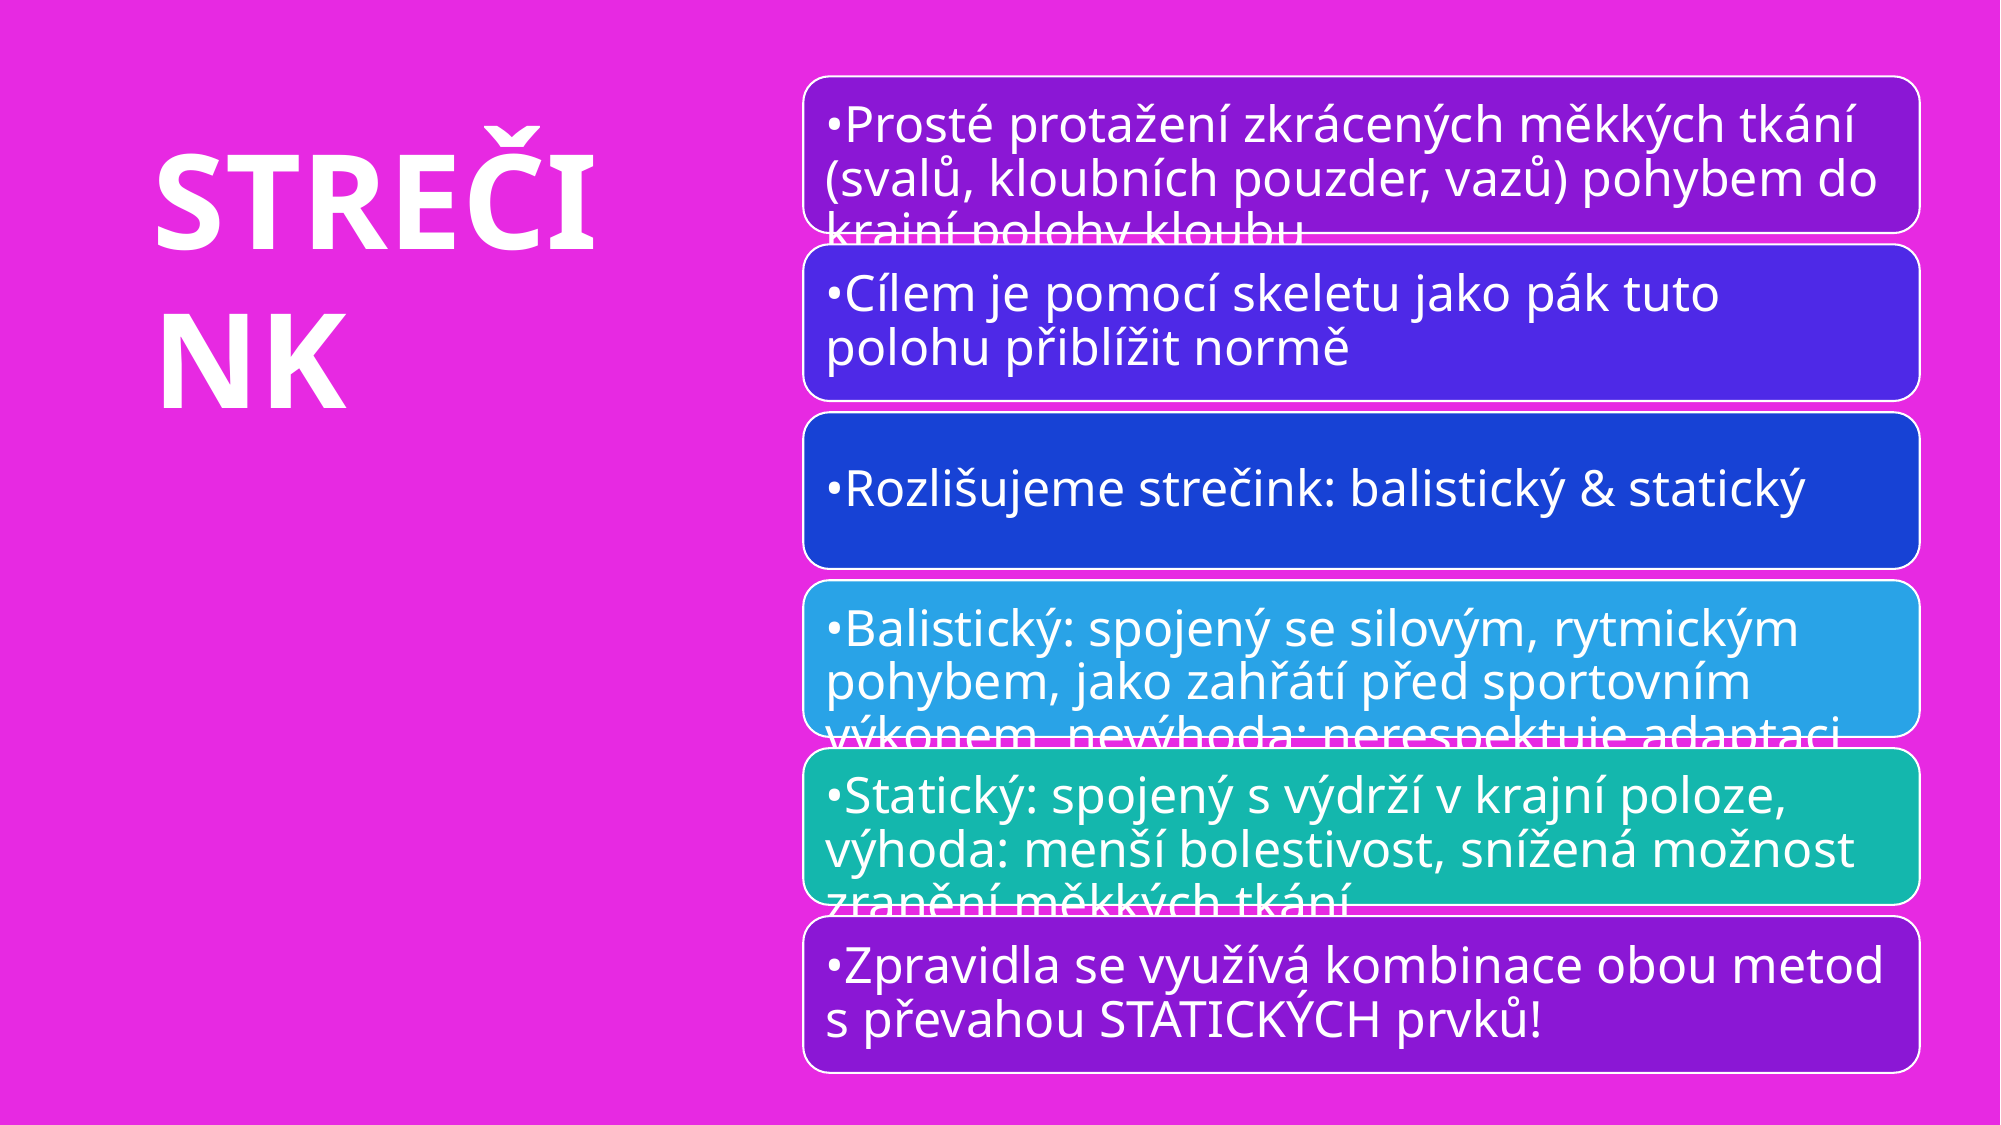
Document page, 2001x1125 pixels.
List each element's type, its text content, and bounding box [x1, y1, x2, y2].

text_box [0, 0, 2000, 1125]
text_box •Rozlišujeme strečink: balistický & statický [803, 412, 1920, 569]
text_box •Zpravidla se využívá kombinace obou metod s převahou STATICKÝCH prvků! [803, 916, 1920, 1073]
title STREČINK [137, 110, 666, 444]
text_box •Balistický: spojený se silovým, rytmickým pohybem, jako zahřátí před sportovním výkonem, nevýhoda: nerespektuje adaptaci měkkých tkání (příliš rychlý pohyb) [803, 580, 1920, 737]
text_box •Cílem je pomocí skeletu jako pák tuto polohu přiblížit normě [803, 244, 1920, 401]
text_box •Prosté protažení zkrácených měkkých tkání (svalů, kloubních pouzder, vazů) pohybem do krajní polohy kloubu [803, 76, 1920, 234]
text_box •Statický: spojený s výdrží v krajní poloze, výhoda: menší bolestivost, snížená možnost zranění měkkých tkání [803, 748, 1920, 905]
